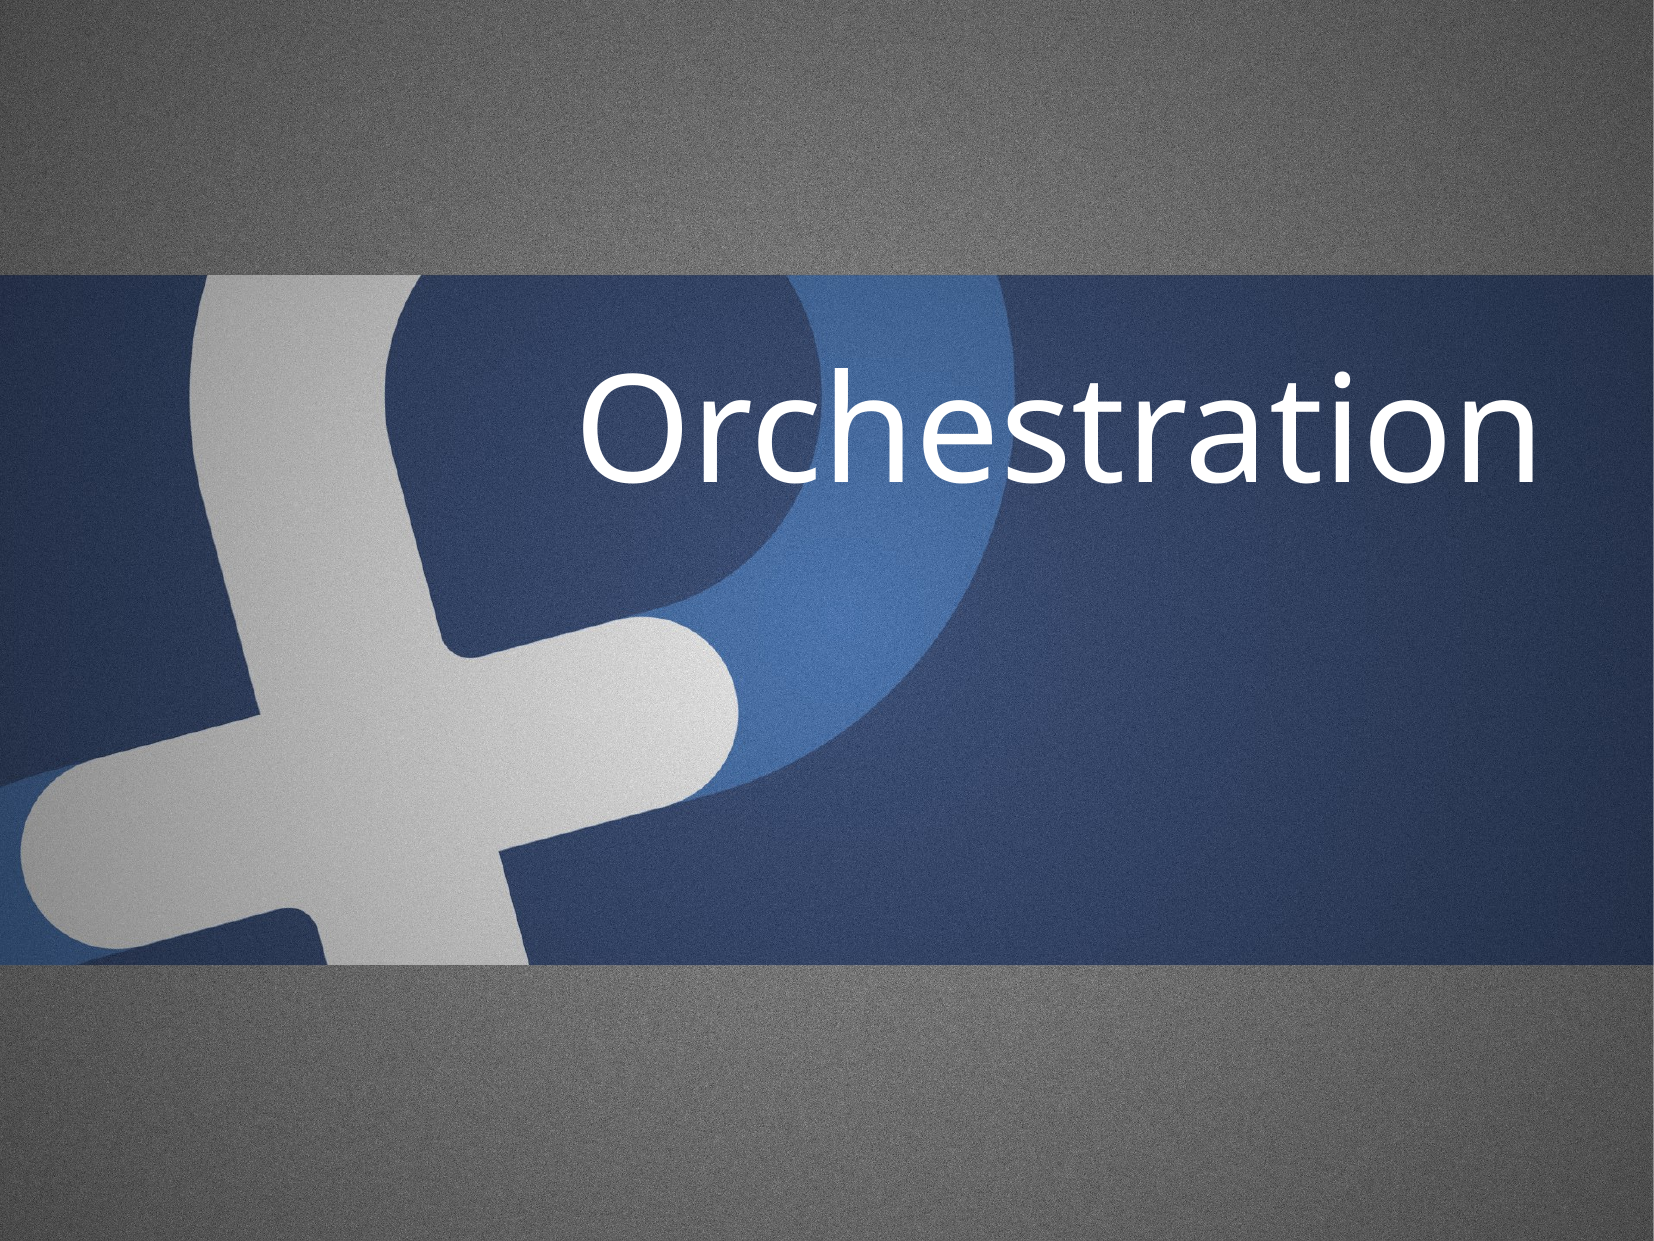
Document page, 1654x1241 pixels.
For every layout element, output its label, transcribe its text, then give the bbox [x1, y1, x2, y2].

picture [0, 0, 1654, 1241]
text_box Orchestration [446, 315, 1561, 654]
